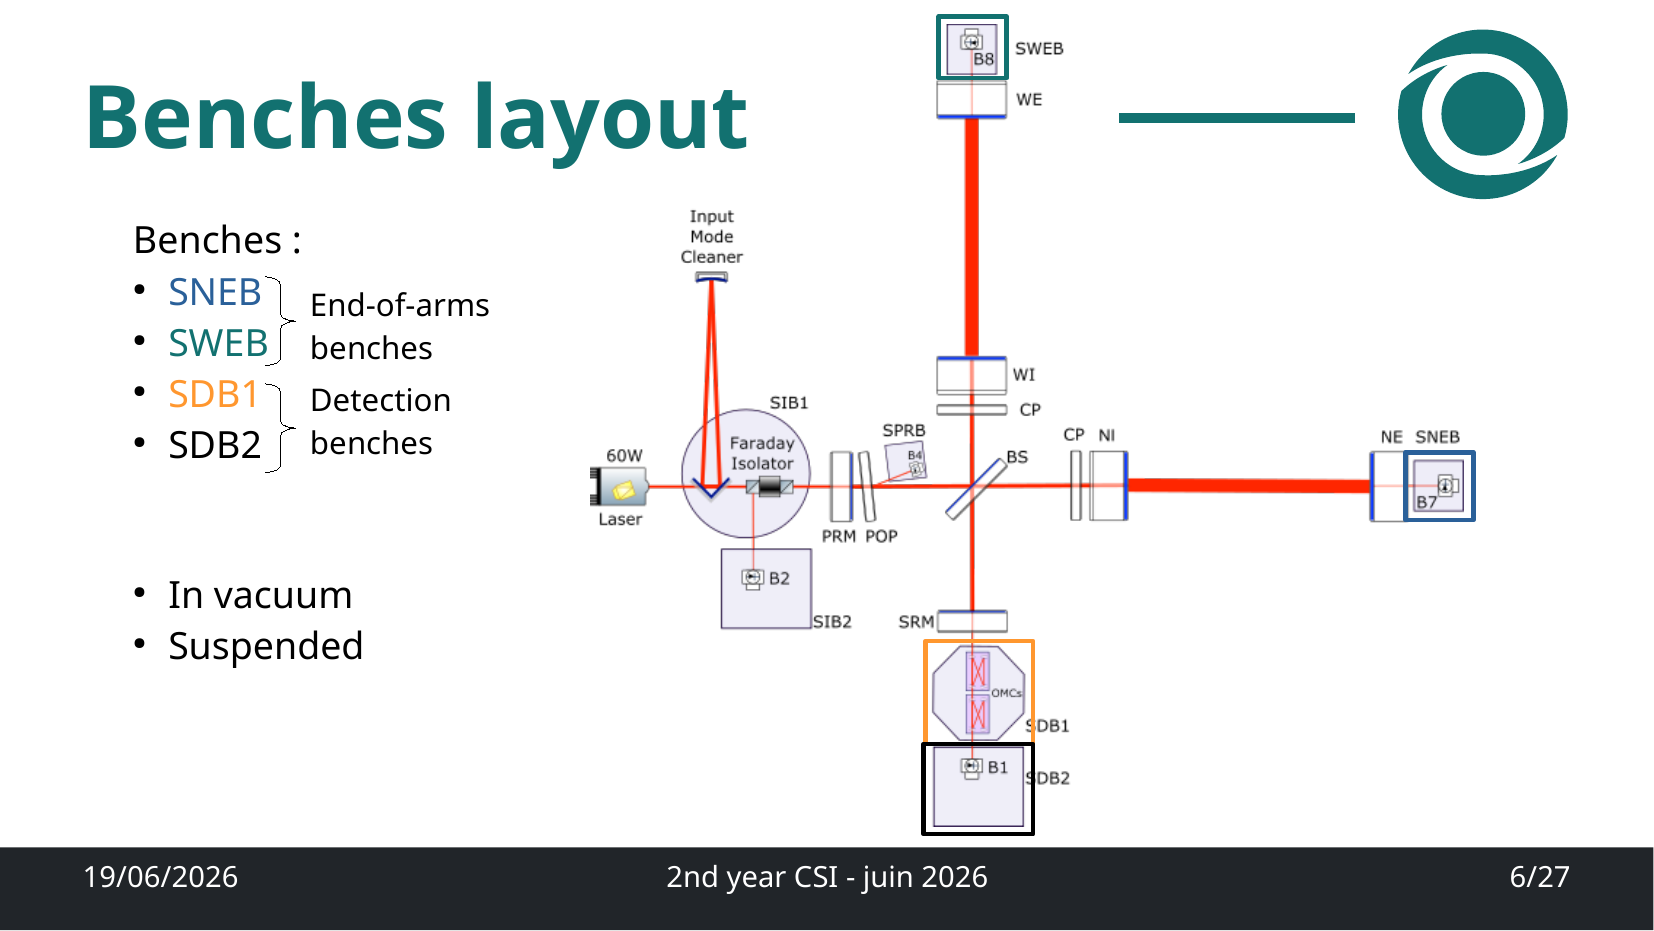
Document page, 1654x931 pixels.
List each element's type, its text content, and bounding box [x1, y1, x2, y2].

text_box Detection benches [295, 379, 502, 474]
picture [928, 643, 1031, 742]
picture [1408, 455, 1464, 518]
text_box In vacuum Suspended [118, 561, 495, 682]
picture [590, 24, 1464, 827]
text_box Benches : SNEB SWEB SDB1 SDB2 [118, 206, 355, 486]
picture [926, 746, 1031, 827]
title Benches layout [82, 37, 590, 193]
text_box End-of-arms benches [295, 275, 532, 379]
picture [941, 24, 1004, 76]
